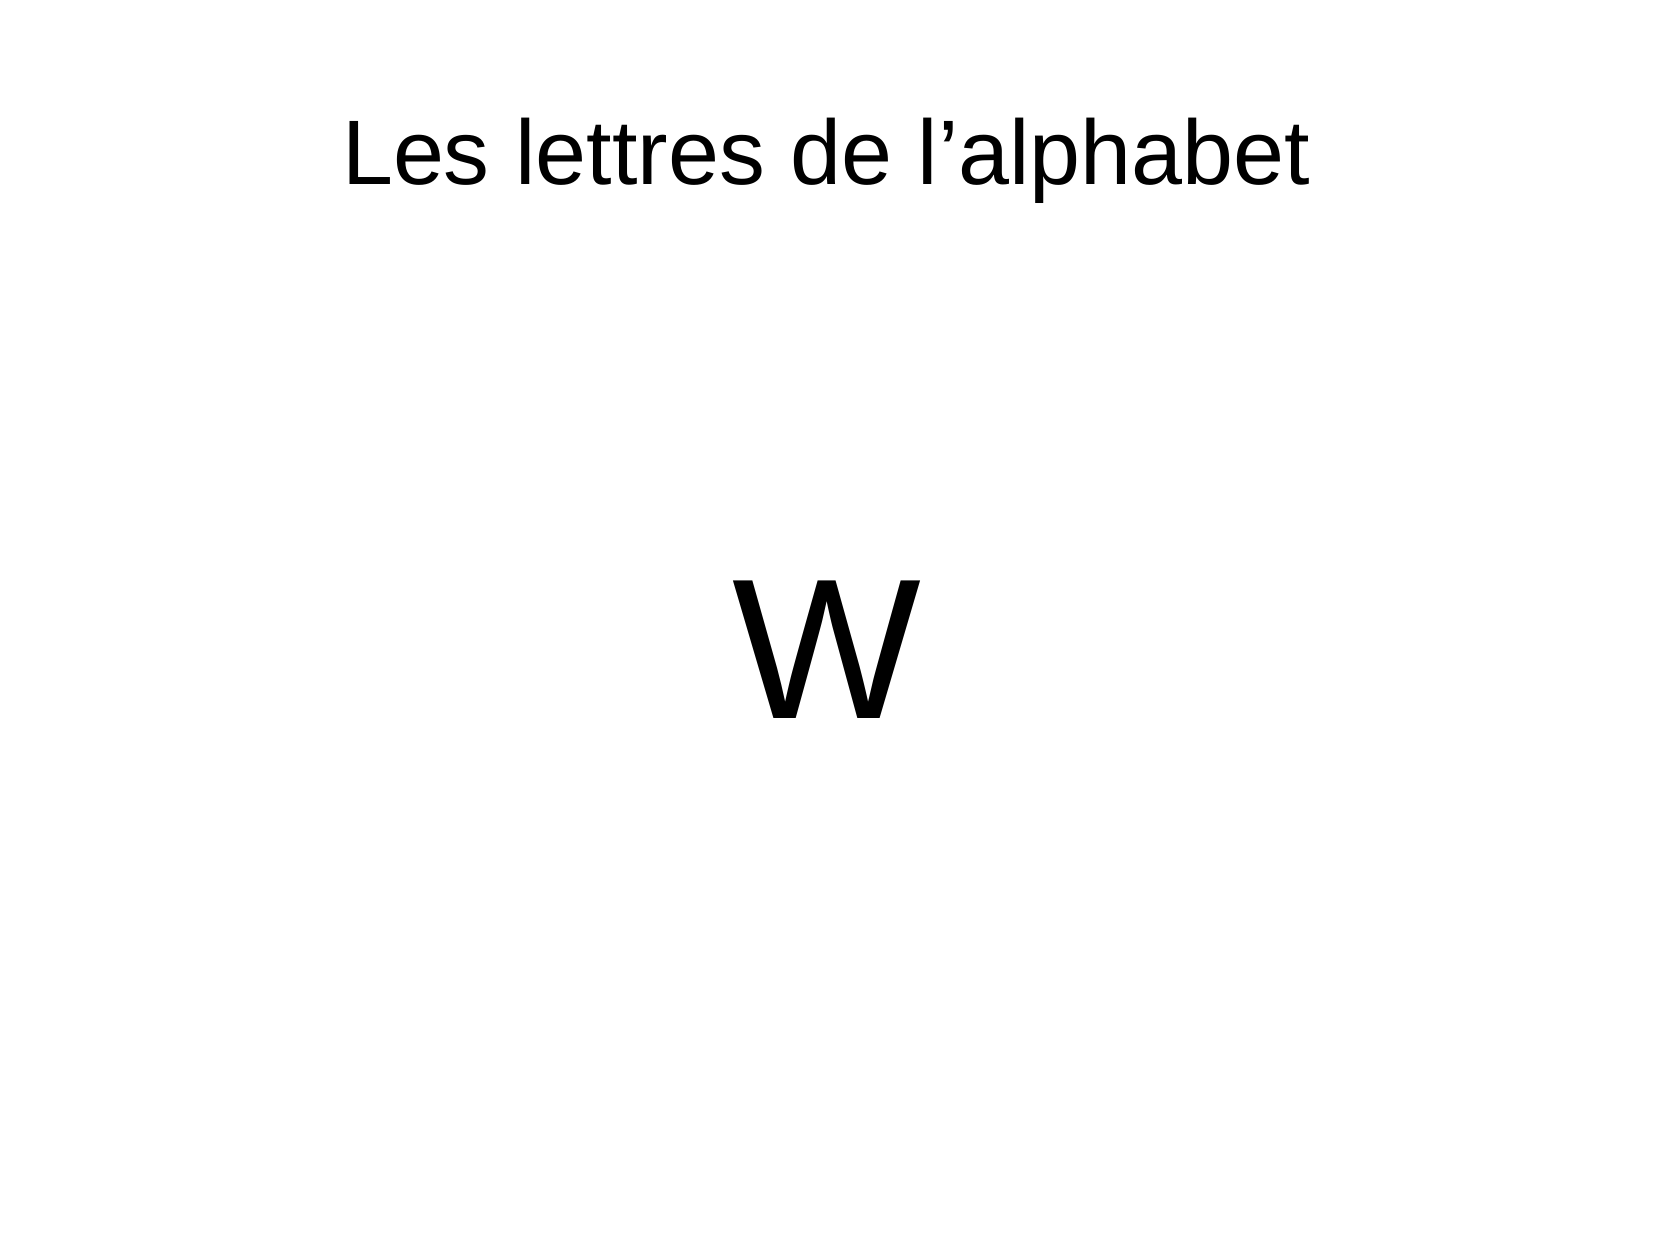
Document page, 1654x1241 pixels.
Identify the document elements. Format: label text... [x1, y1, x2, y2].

title Les lettres de l’alphabet [82, 49, 1571, 257]
subtitle W [82, 290, 1571, 1010]
